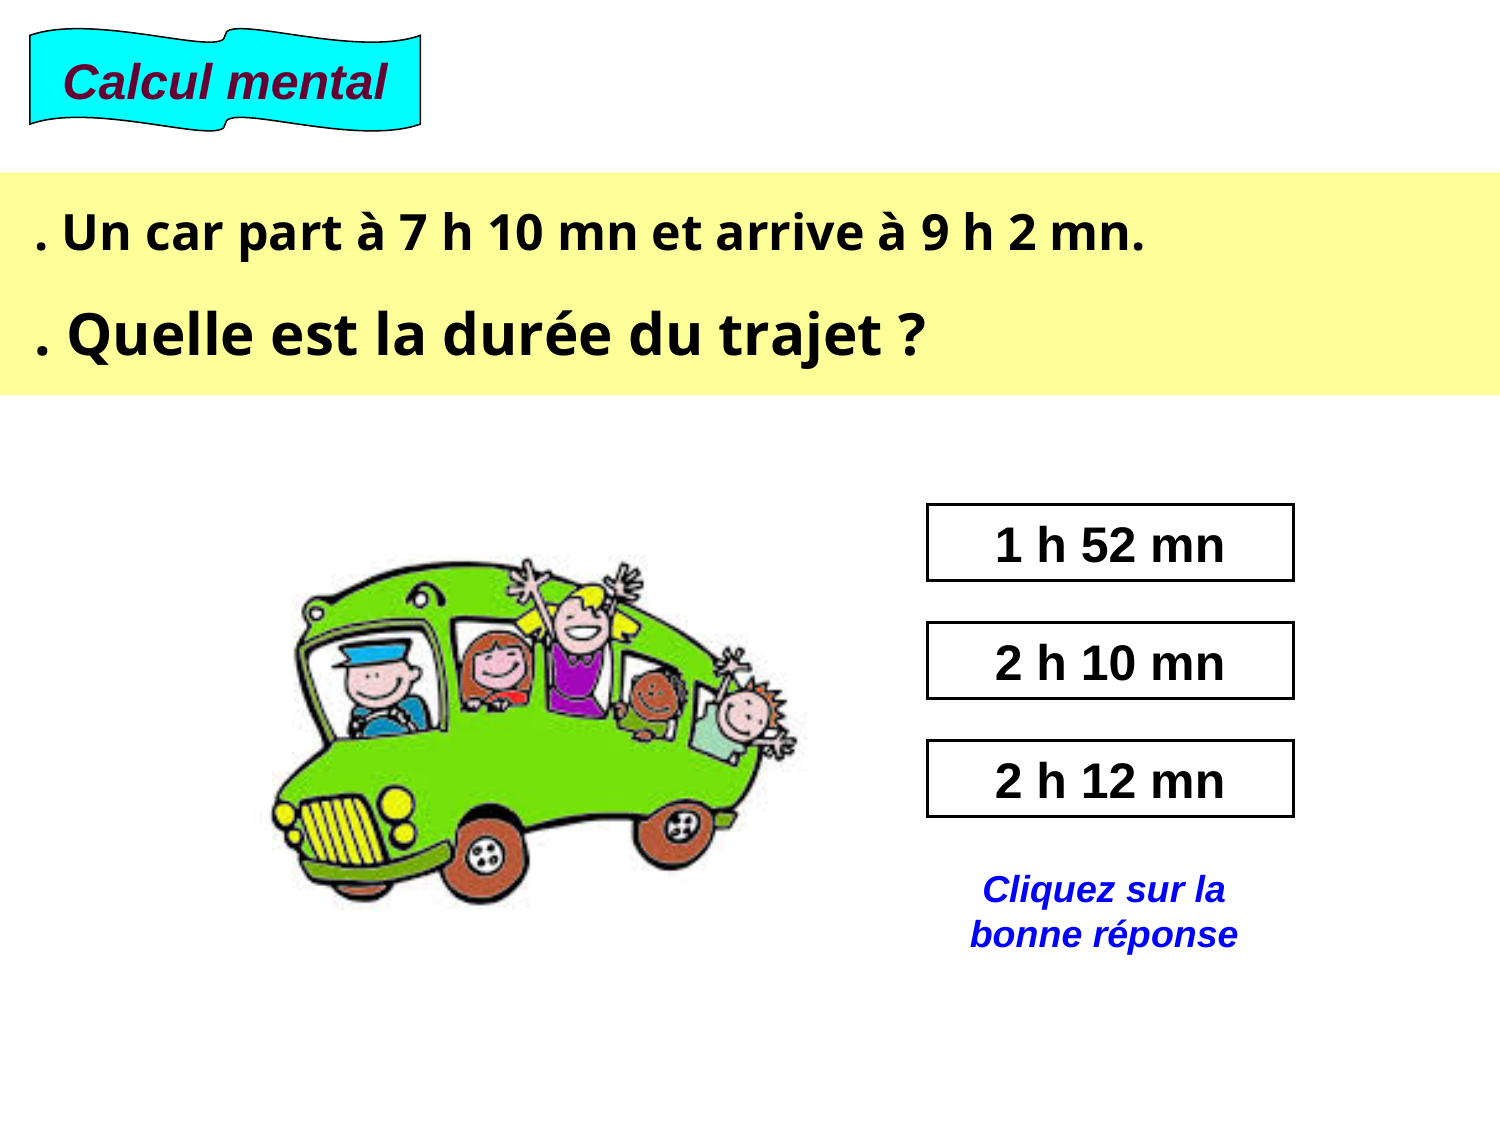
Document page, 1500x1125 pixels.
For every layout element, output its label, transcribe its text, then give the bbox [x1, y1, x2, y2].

text_box 2 h 12 mn [927, 740, 1294, 817]
text_box . Un car part à 7 h 10 mn et arrive à 9 h 2 mn. . Quelle est la durée du trajet ? [0, 172, 1500, 396]
text_box Calcul mental [29, 28, 421, 131]
text_box 1 h 52 mn [927, 504, 1294, 581]
text_box 2 h 10 mn [927, 622, 1294, 699]
picture [253, 456, 810, 1012]
text_box Cliquez sur la bonne réponse [915, 857, 1294, 964]
